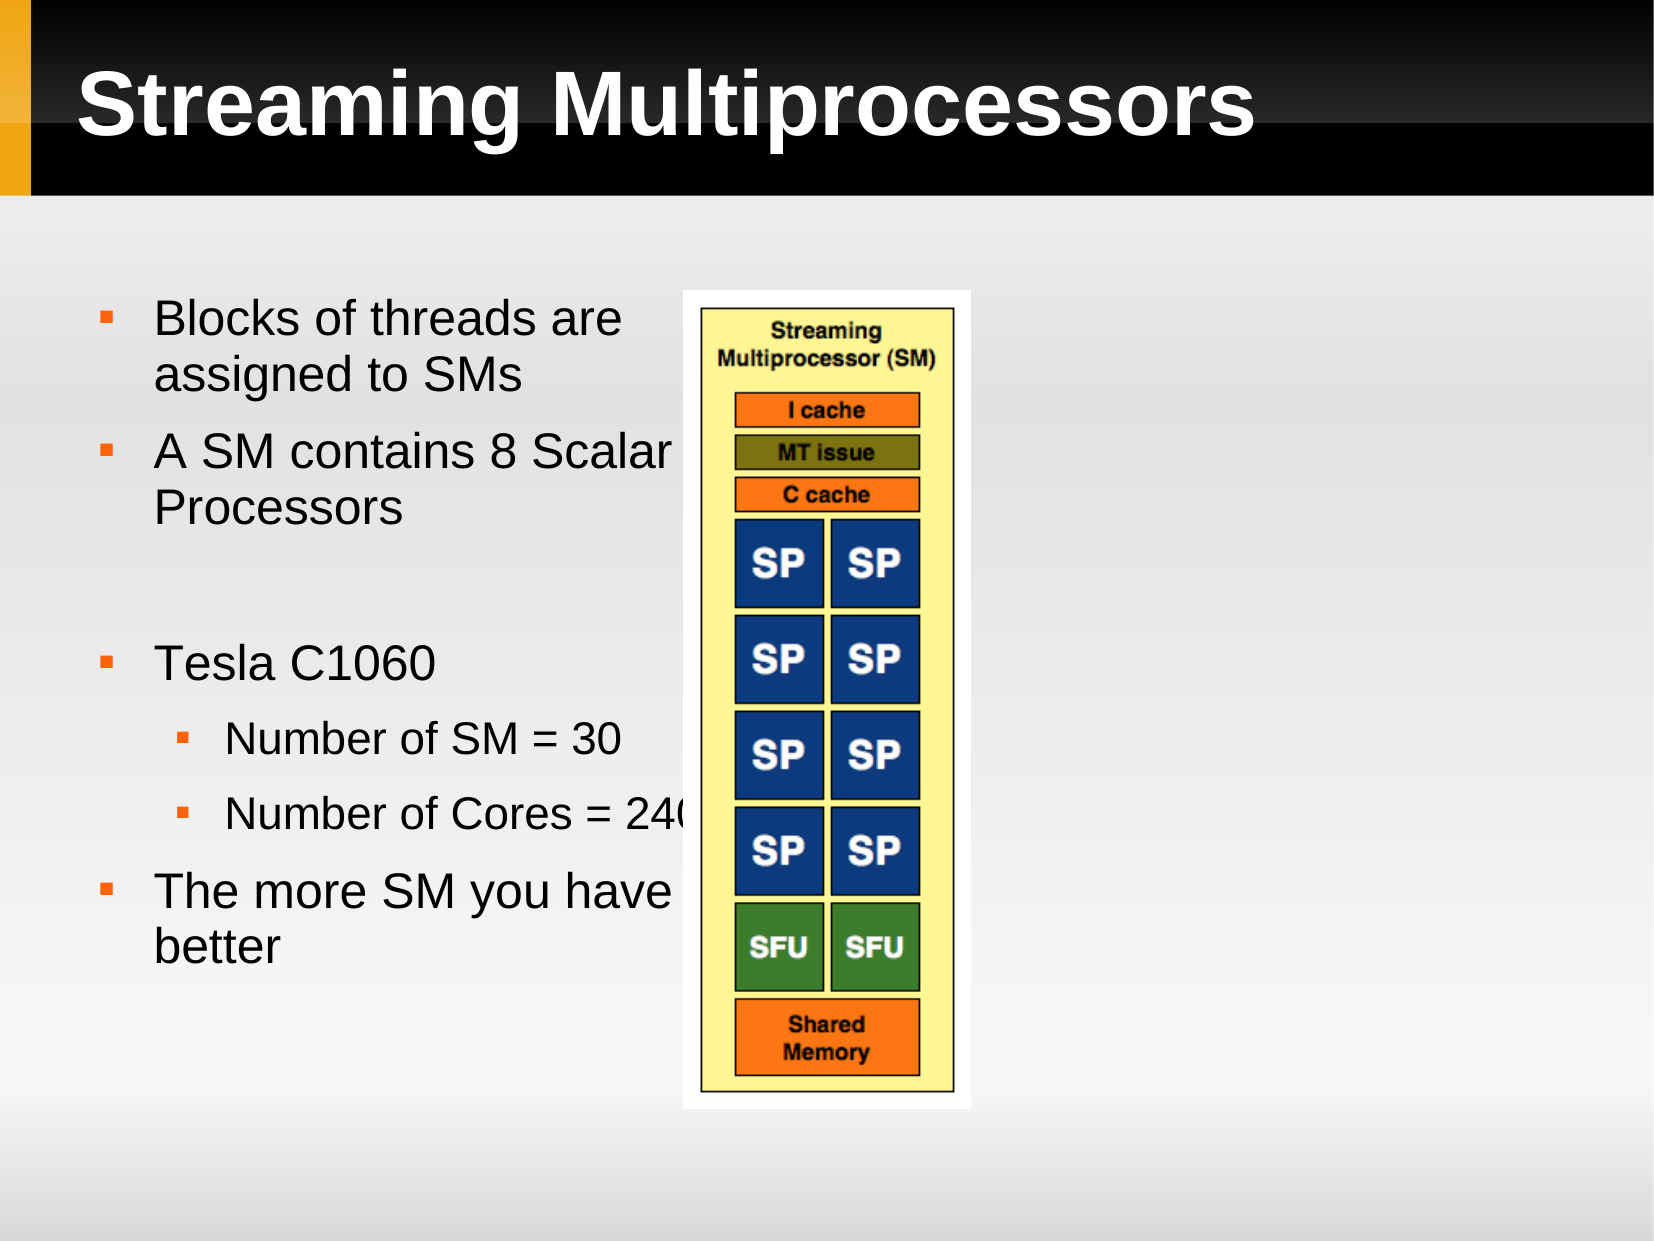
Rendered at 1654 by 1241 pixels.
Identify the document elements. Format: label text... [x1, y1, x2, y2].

title Streaming Multiprocessors [76, 0, 1565, 208]
list Blocks of threads are assigned to SMs A SM contains 8 Scalar Processors Tesla C1060 Number of SM = 30 Number of Cores = 240 The more SM you have the better [82, 290, 683, 1109]
picture [0, 0, 1654, 1241]
